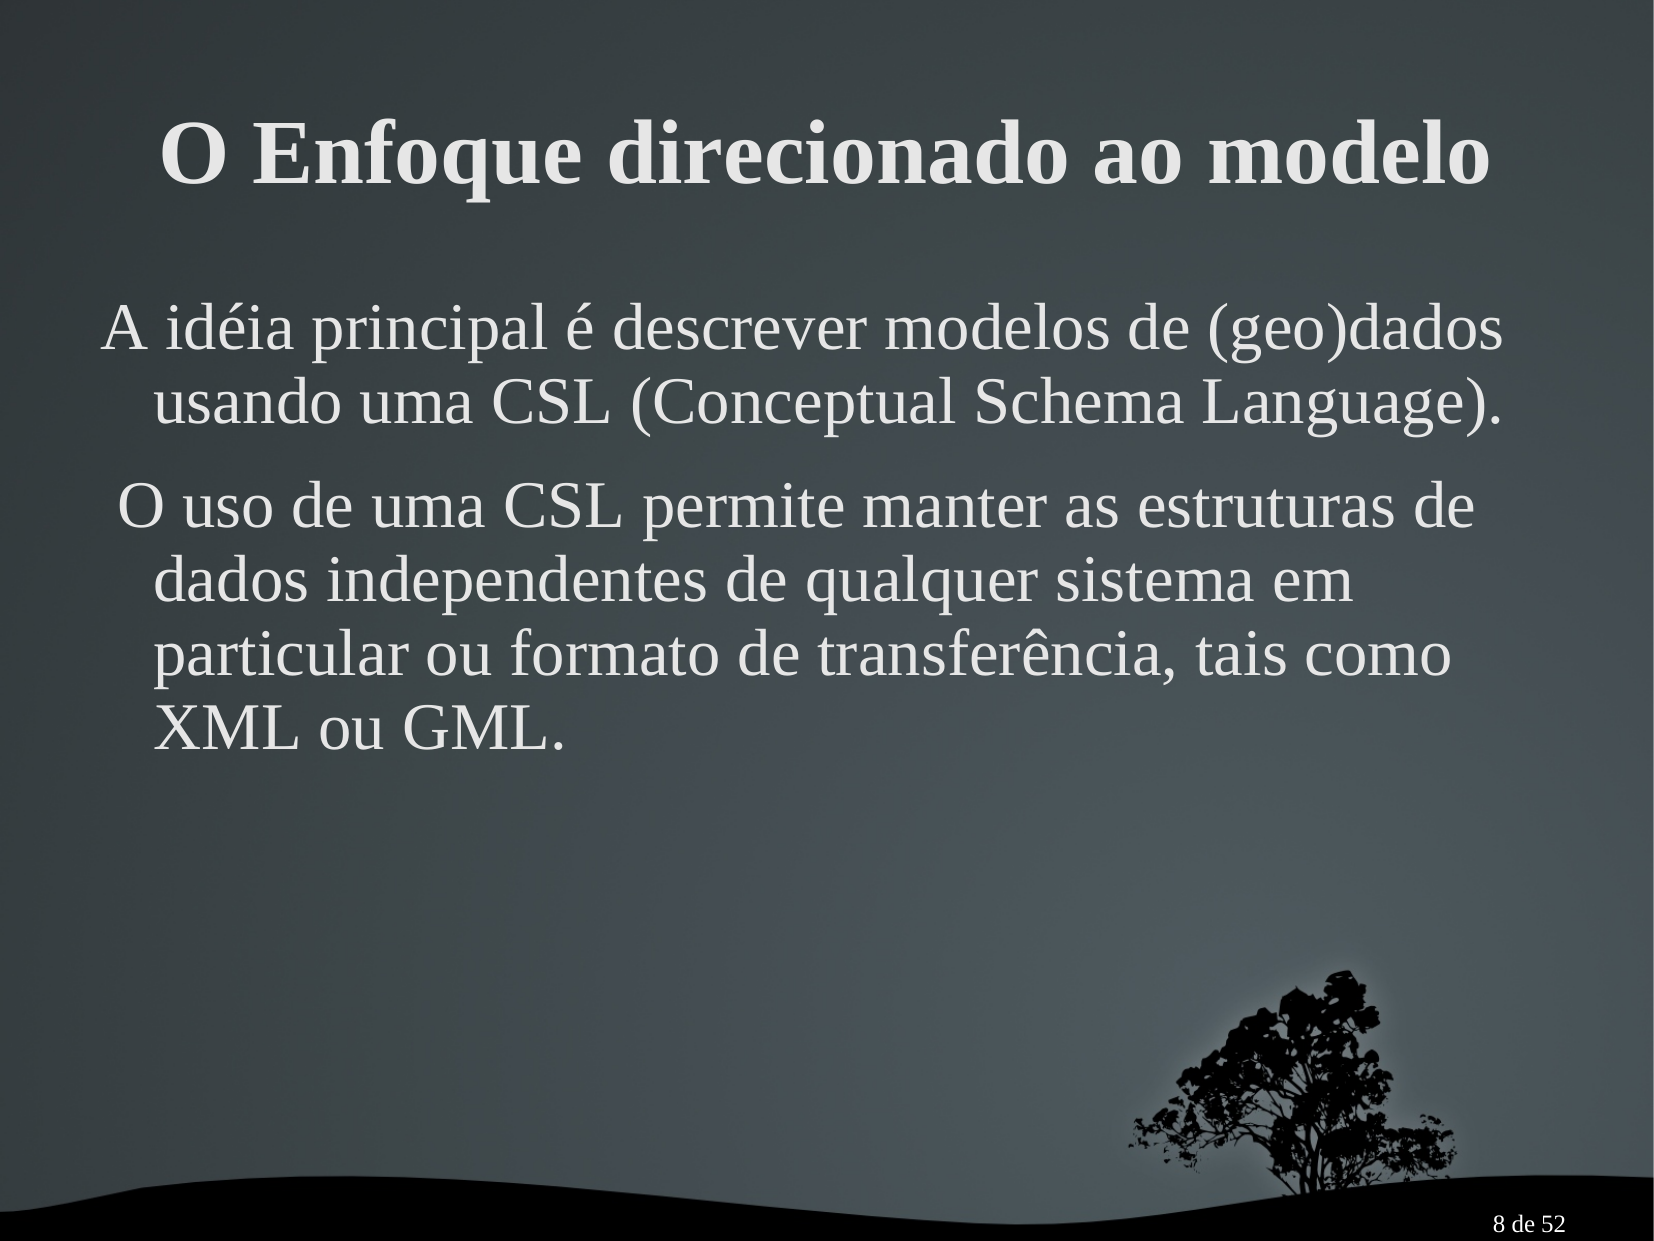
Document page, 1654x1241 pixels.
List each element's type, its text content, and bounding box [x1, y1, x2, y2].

picture [0, 0, 1654, 1241]
list A idéia principal é descrever modelos de (geo)dados usando uma CSL (Conceptual Schema Language). O uso de uma CSL permite manter as estruturas de dados independentes de qualquer sistema em particular ou formato de transferência, tais como XML ou GML. [82, 290, 1571, 1109]
title O Enfoque direcionado ao modelo [82, 49, 1571, 257]
